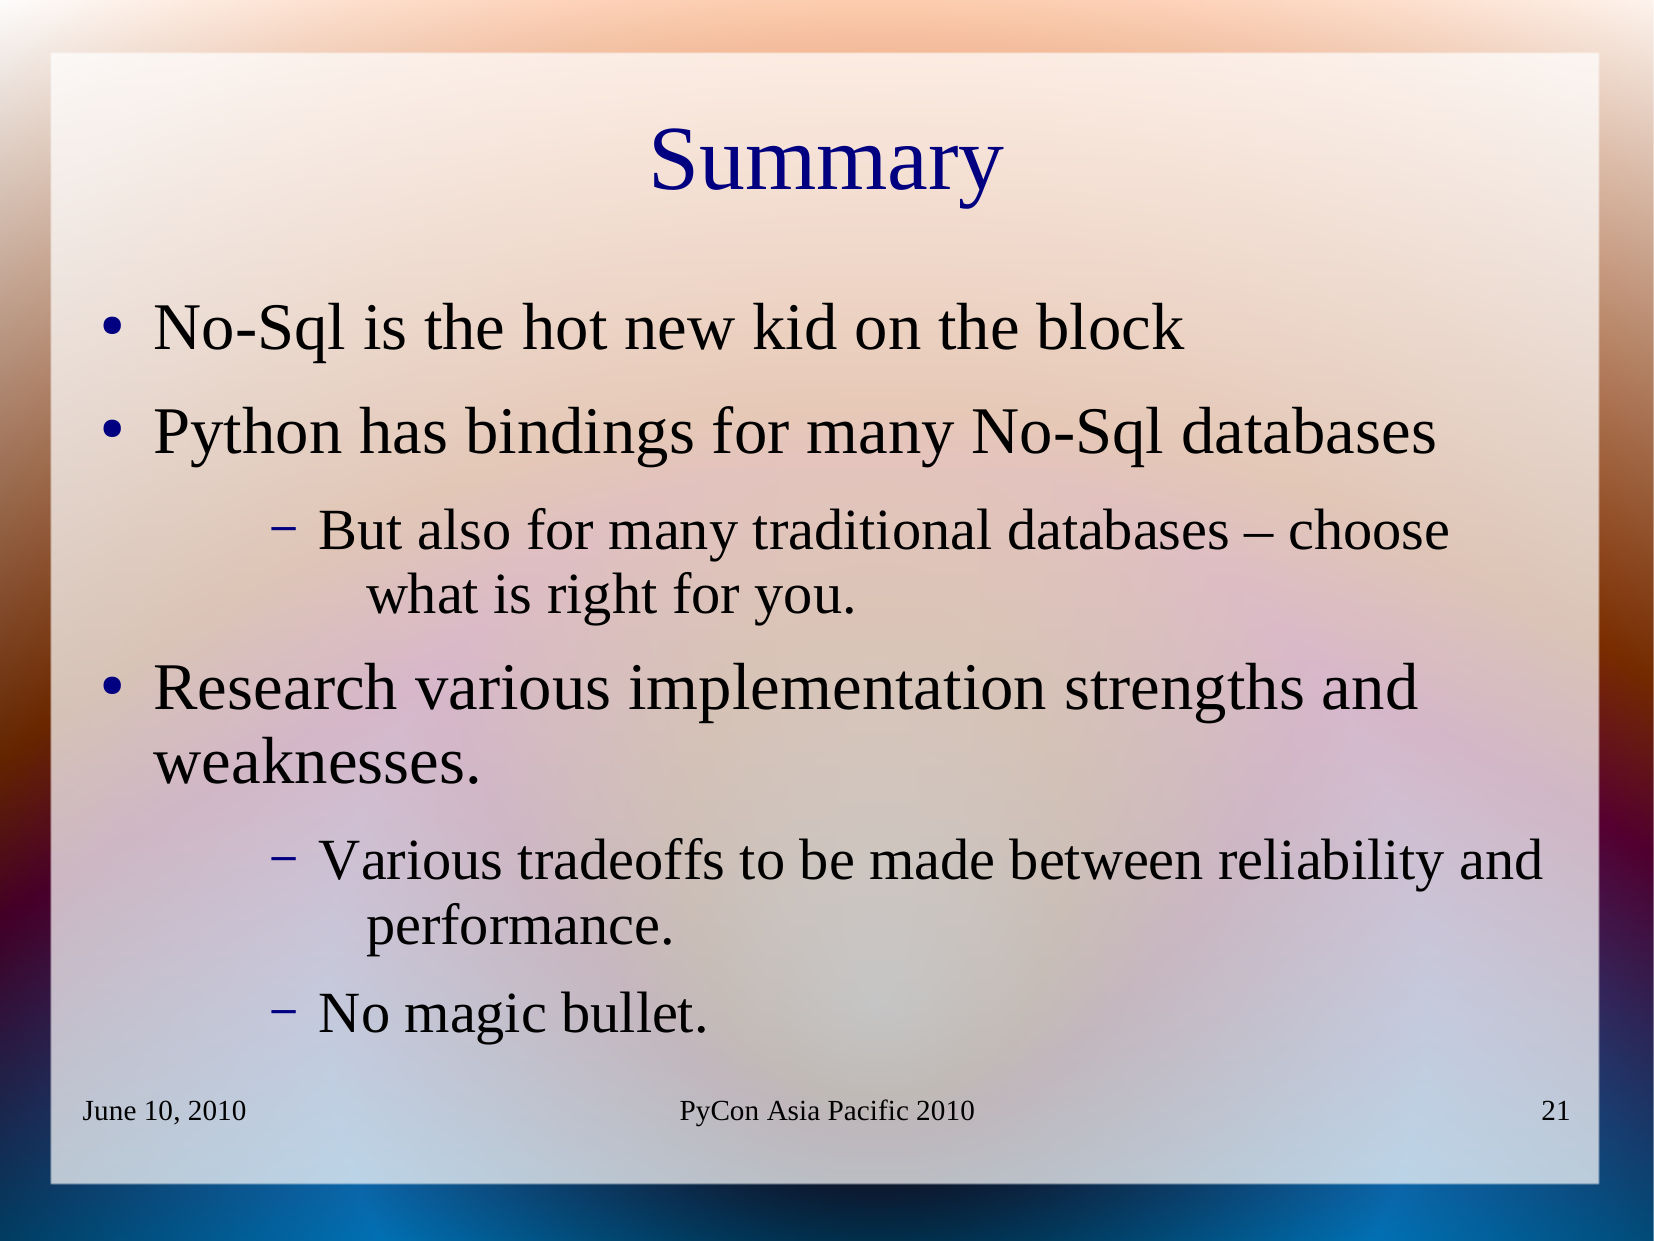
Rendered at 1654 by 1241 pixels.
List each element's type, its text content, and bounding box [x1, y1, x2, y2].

picture [0, 0, 1654, 1241]
list No-Sql is the hot new kid on the block Python has bindings for many No-Sql databases But also for many traditional databases – choose what is right for you. Research various implementation strengths and weaknesses. Various tradeoffs to be made between reliability and performance. No magic bullet. [82, 290, 1571, 1050]
title Summary [82, 62, 1571, 256]
